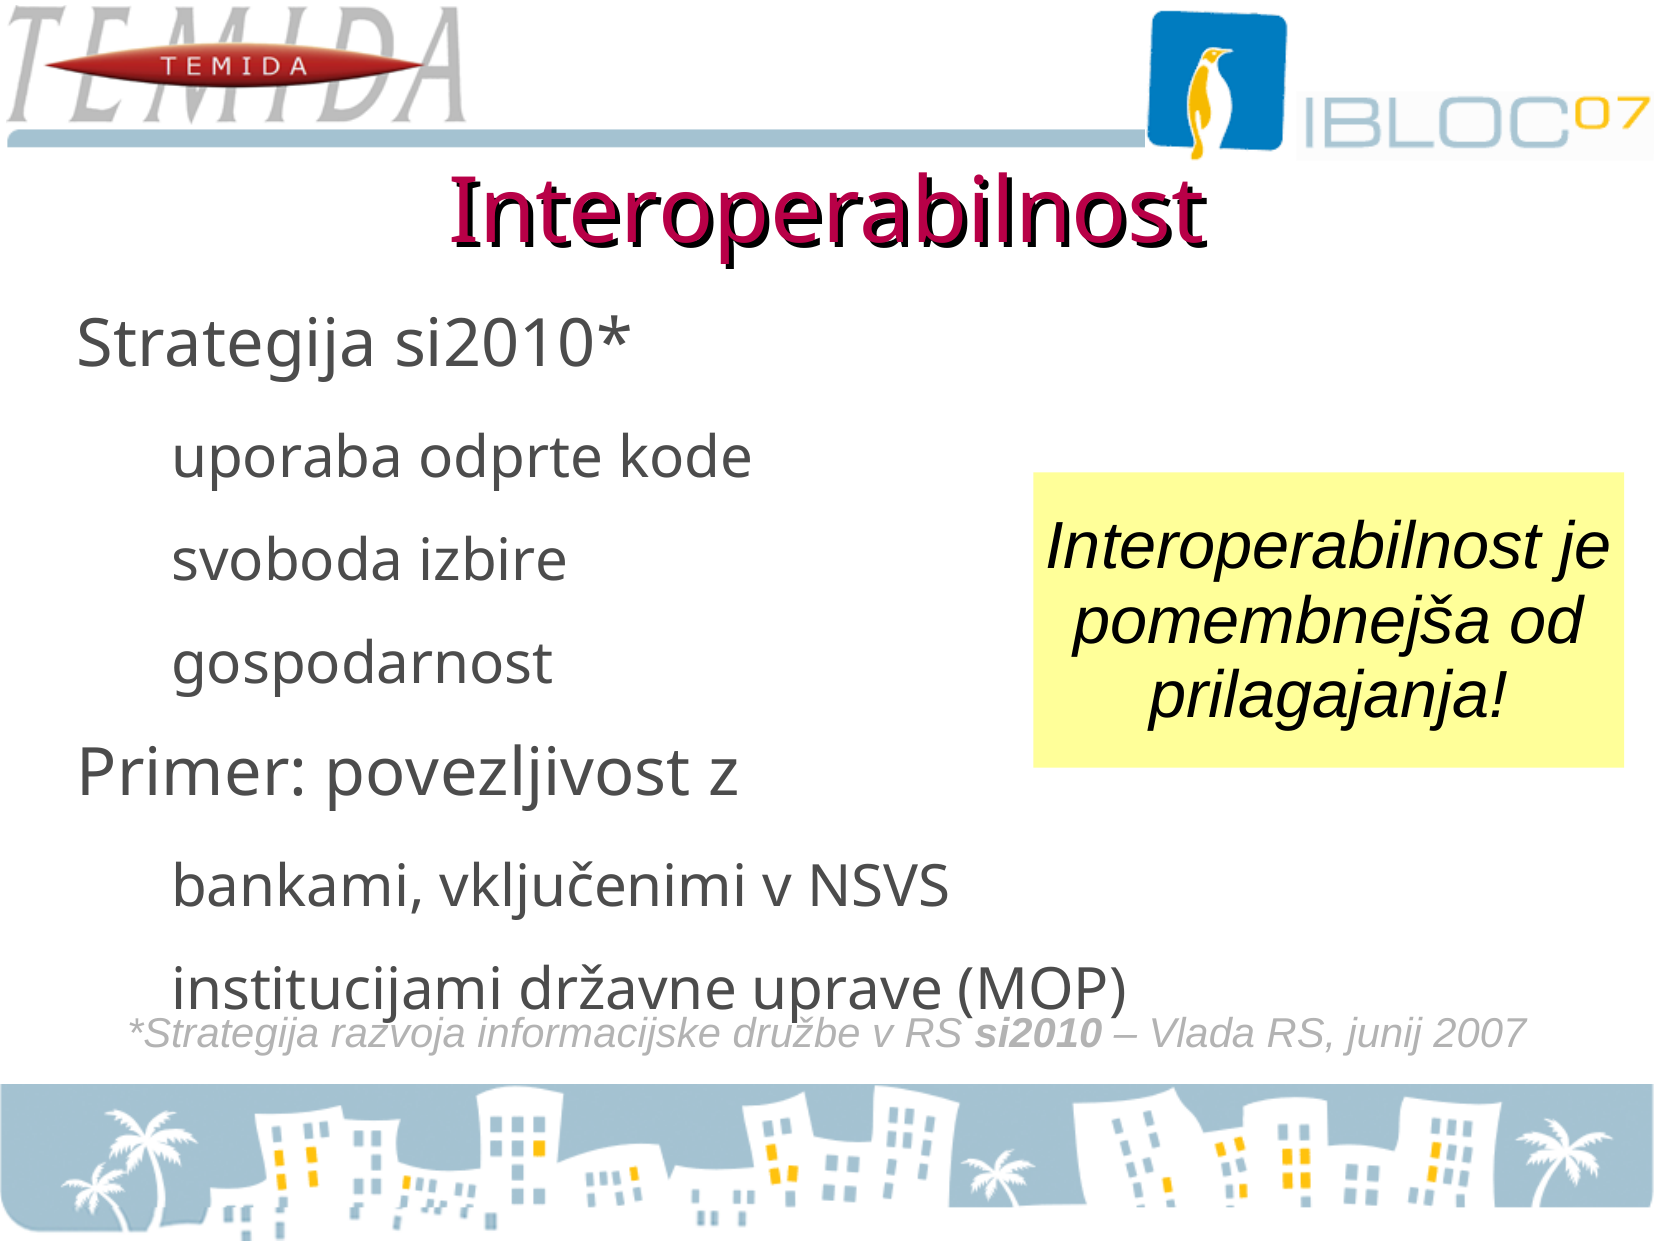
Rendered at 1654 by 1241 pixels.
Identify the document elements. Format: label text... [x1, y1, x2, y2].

text_box Interoperabilnost je pomembnejša od prilagajanja! [1033, 472, 1625, 768]
text_box *Strategija razvoja informacijske družbe v RS si2010 – Vlada RS, junij 2007 [88, 944, 1565, 1123]
picture [0, 1084, 1654, 1241]
picture [6, 5, 1654, 118]
title Interoperabilnost [0, 118, 1654, 296]
list Strategija si2010* uporaba odprte kode svoboda izbire gospodarnost Primer: povezljivost z bankami, vključenimi v NSVS institucijami državne uprave (MOP) [76, 296, 1565, 963]
